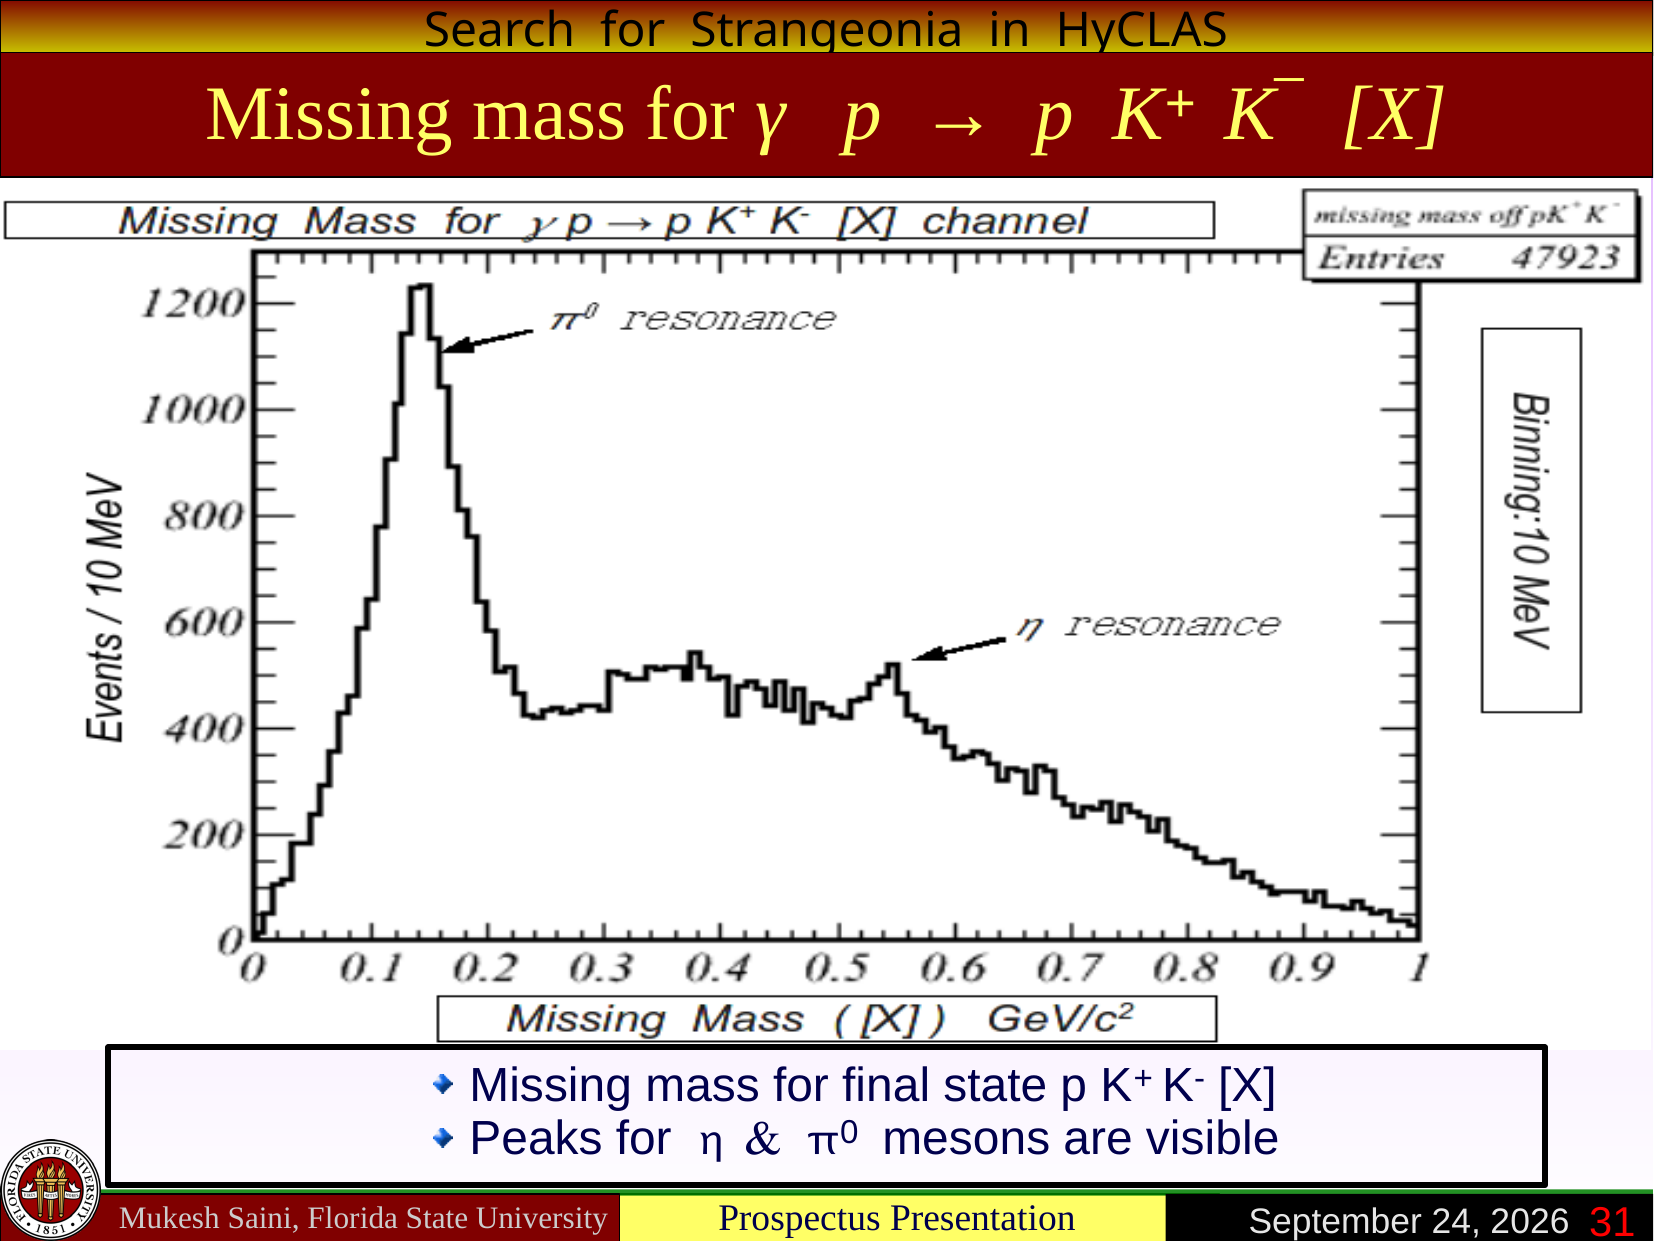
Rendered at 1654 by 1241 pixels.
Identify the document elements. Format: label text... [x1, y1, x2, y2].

picture [0, 1139, 101, 1241]
picture [433, 1128, 453, 1148]
picture [0, 178, 1651, 1051]
text_box Missing mass for γ p → p K+ K‾ [X] [190, 62, 1463, 166]
picture [433, 1074, 453, 1094]
text_box Missing mass for final state p K+ K- [X] Peaks for  & 0 mesons are visible [108, 1047, 1546, 1186]
